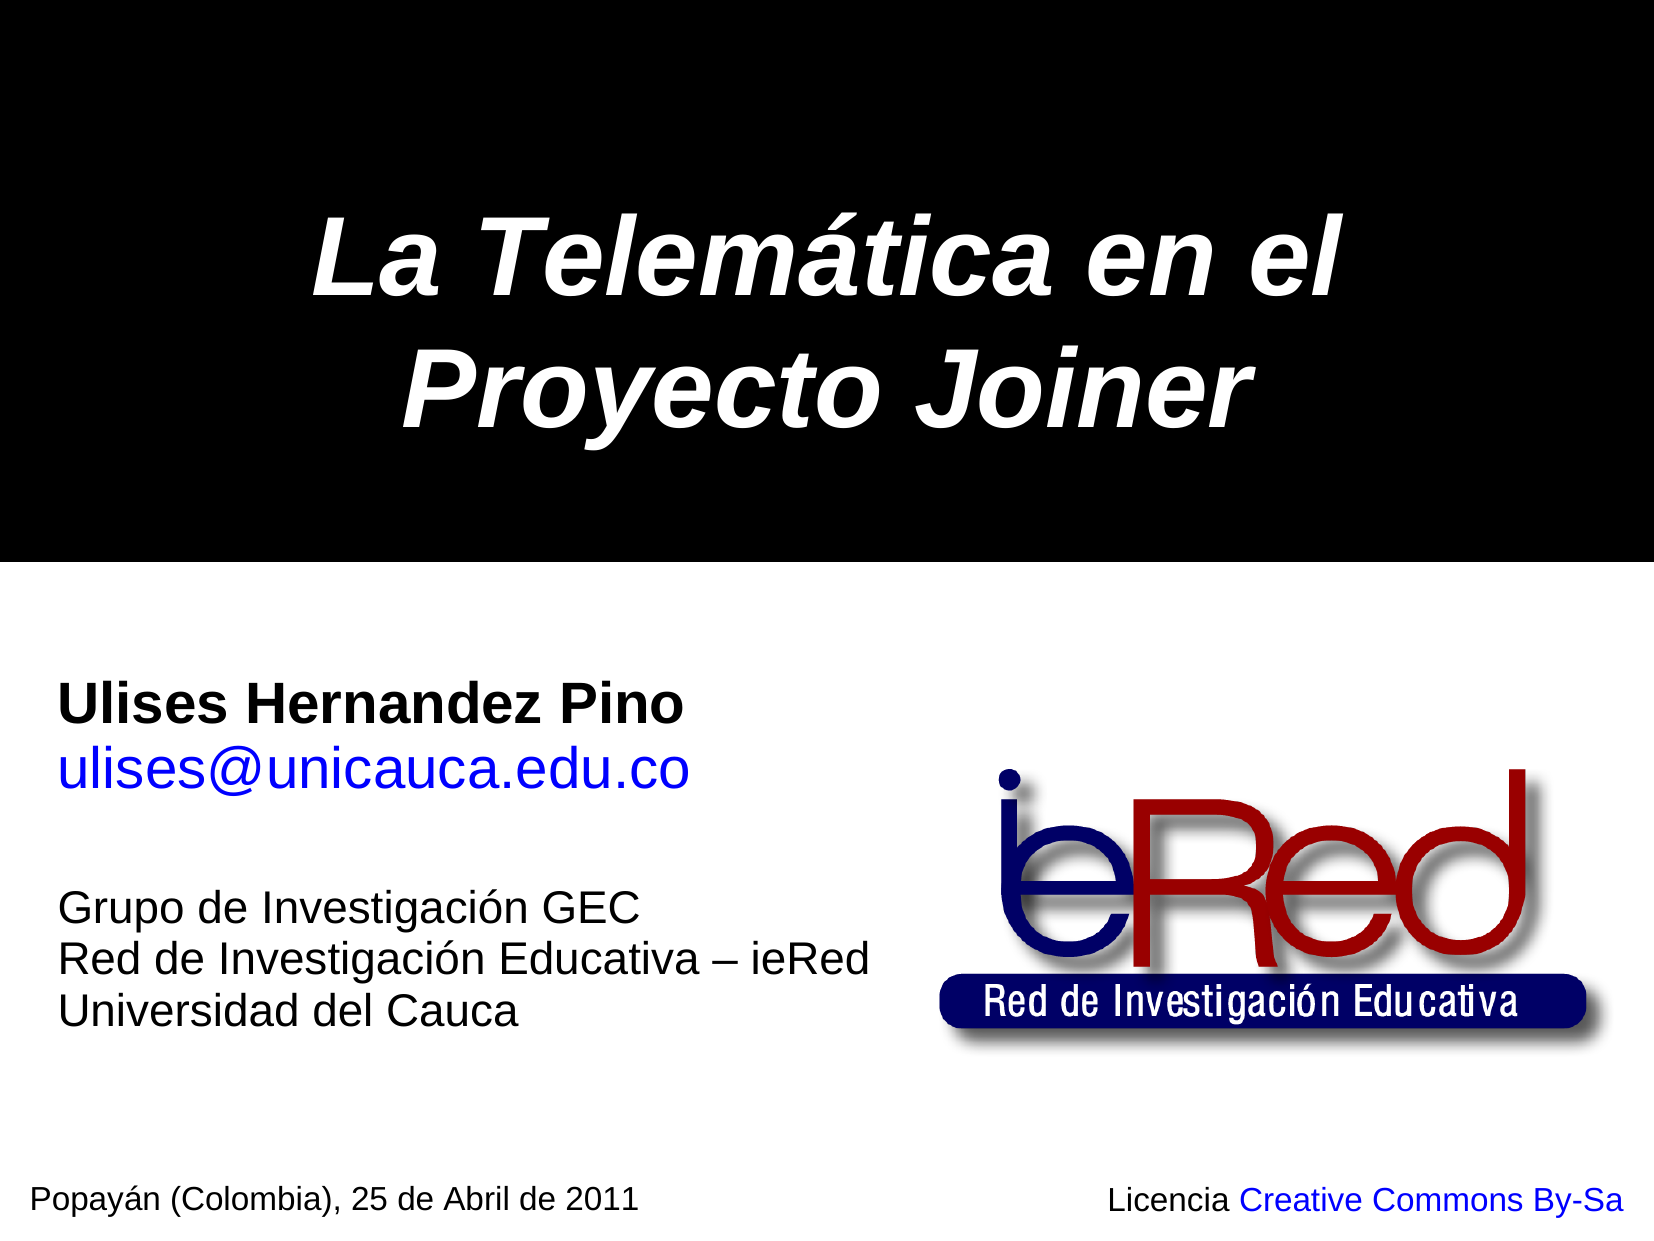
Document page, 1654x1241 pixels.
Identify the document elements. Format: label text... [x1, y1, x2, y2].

text_box Ulises Hernandez Pino ulises@unicauca.edu.co Grupo de Investigación GEC Red de Investigación Educativa – ieRed Universidad del Cauca [57, 671, 872, 1122]
text_box [0, 0, 1654, 562]
picture [856, 696, 1654, 1103]
title La Telemática en el Proyecto Joiner [88, 165, 1565, 473]
text_box Licencia Creative Commons By-Sa [988, 1181, 1625, 1229]
text_box Popayán (Colombia), 25 de Abril de 2011 [29, 1143, 992, 1229]
